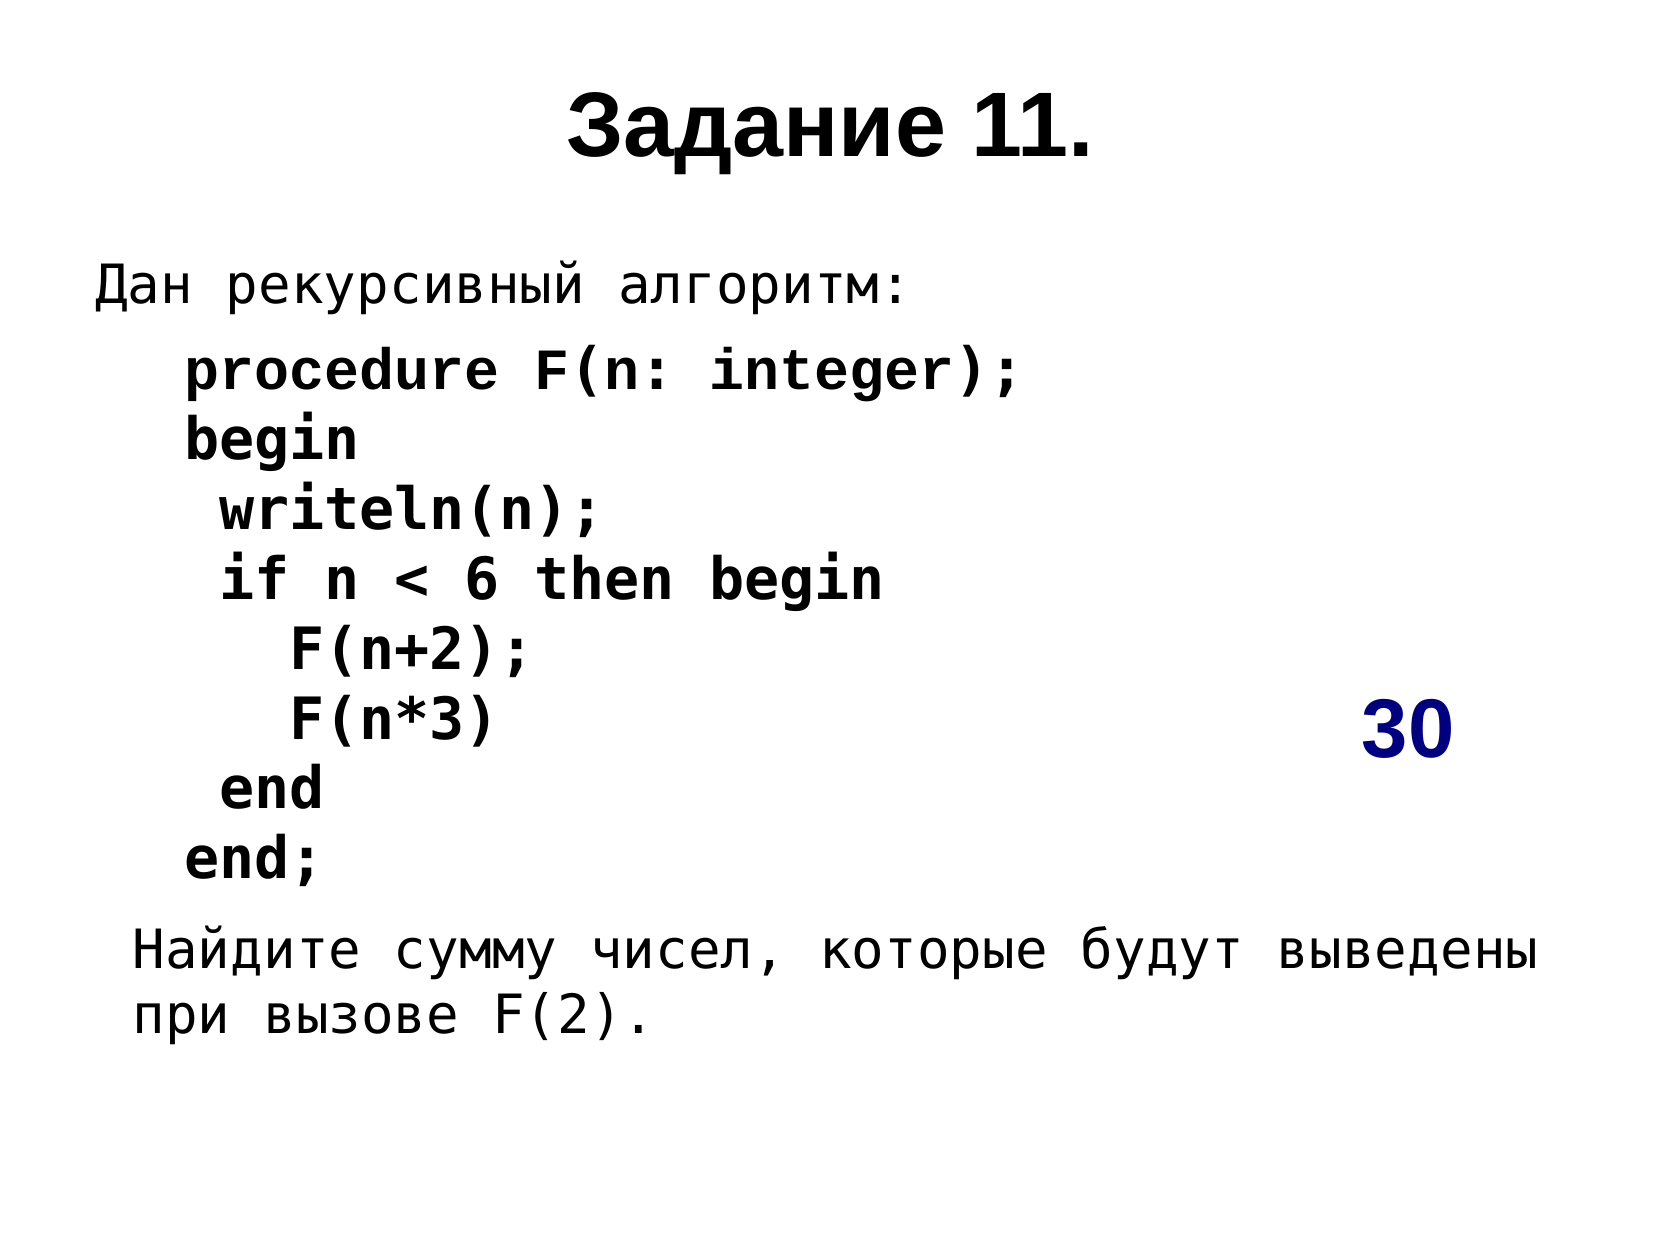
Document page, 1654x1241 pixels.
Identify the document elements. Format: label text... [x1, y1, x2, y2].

text_box 30 [1299, 675, 1518, 832]
title Задание 11. [82, 45, 1571, 241]
list Дан рекурсивный алгоритм: procedure F(n: integer); begin writeln(n); if n < 6 then begin F(n+2); F(n*3) end end; Найдите сумму чисел, которые будут выведены при вызове F(2). [58, 241, 1609, 1194]
